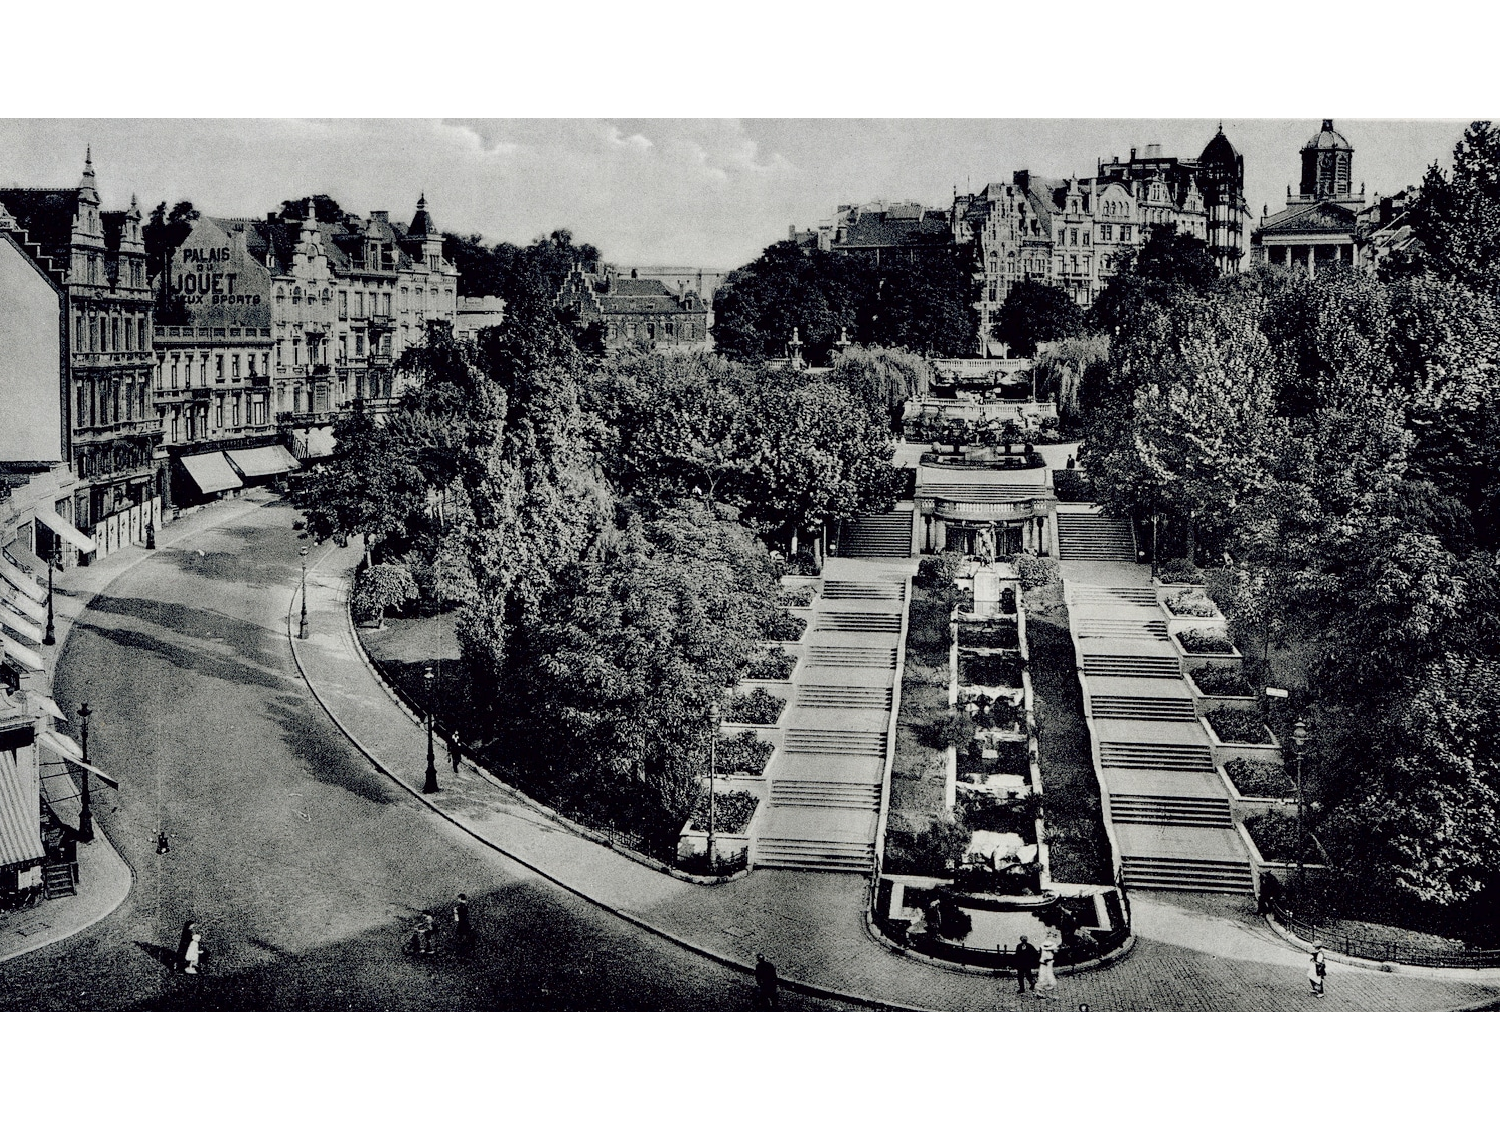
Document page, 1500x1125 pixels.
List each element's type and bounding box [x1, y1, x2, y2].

picture [0, 118, 1500, 1012]
